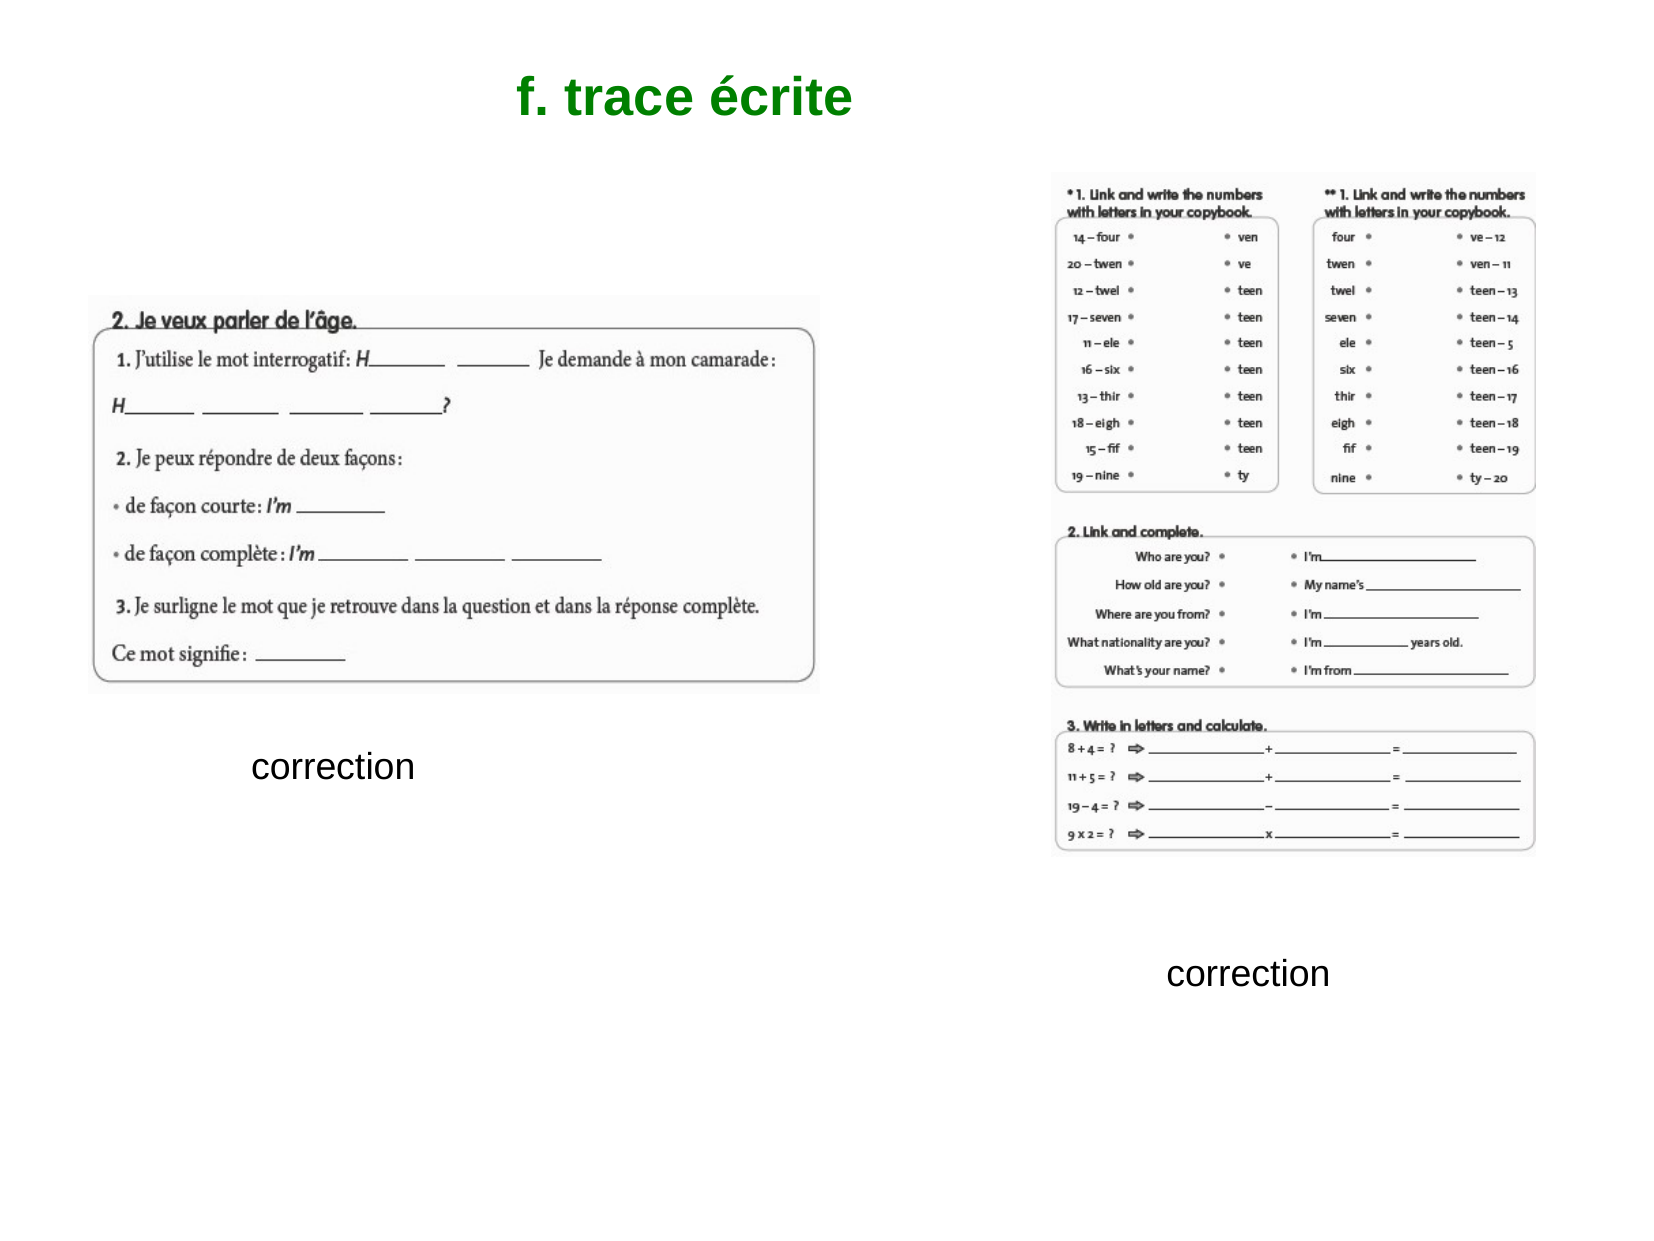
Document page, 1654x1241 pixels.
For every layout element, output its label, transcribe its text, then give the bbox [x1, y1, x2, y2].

text_box correction [236, 738, 431, 796]
text_box correction [1151, 944, 1346, 1002]
text_box f. trace écrite [501, 59, 1182, 136]
picture [1051, 172, 1536, 857]
picture [88, 295, 820, 694]
